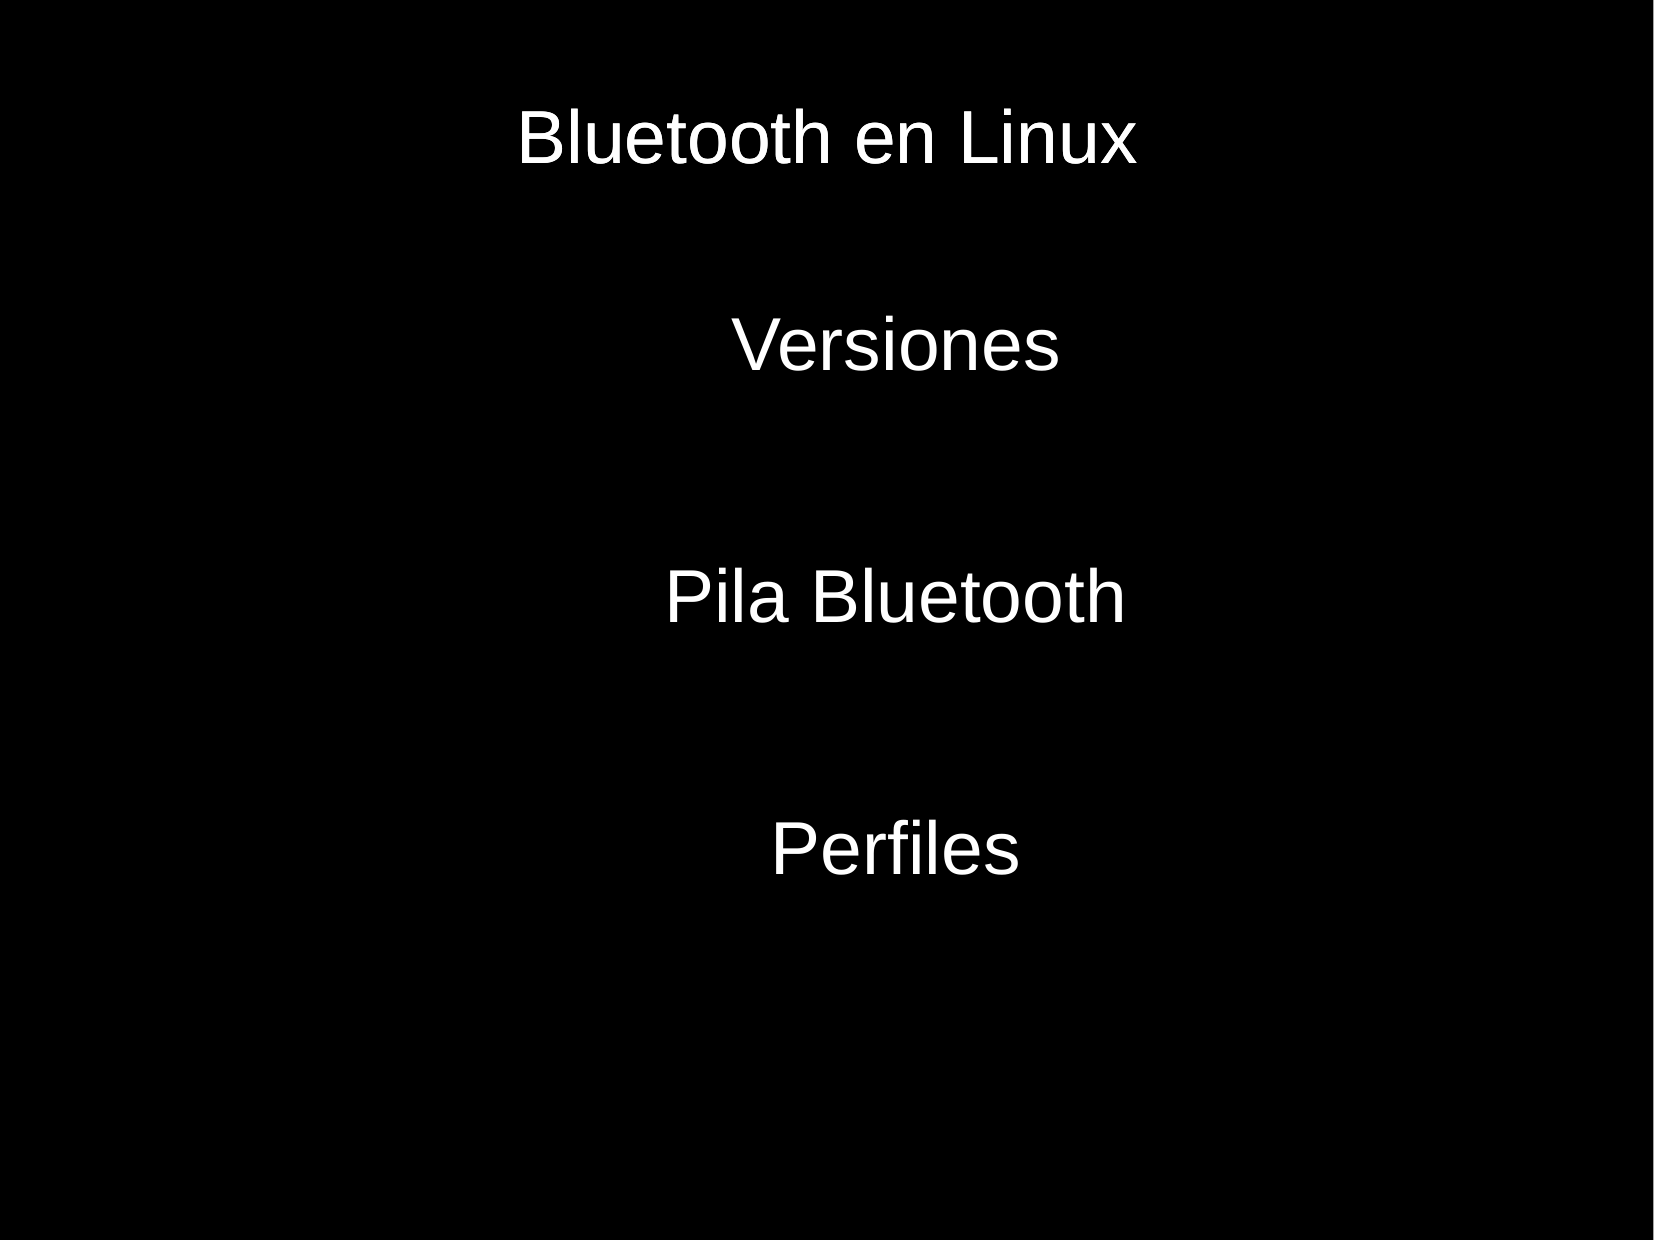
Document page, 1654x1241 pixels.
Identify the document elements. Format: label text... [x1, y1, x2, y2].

text_box Versiones Pila Bluetooth Perfiles [649, 295, 1143, 898]
text_box Bluetooth en Linux [501, 88, 1154, 453]
